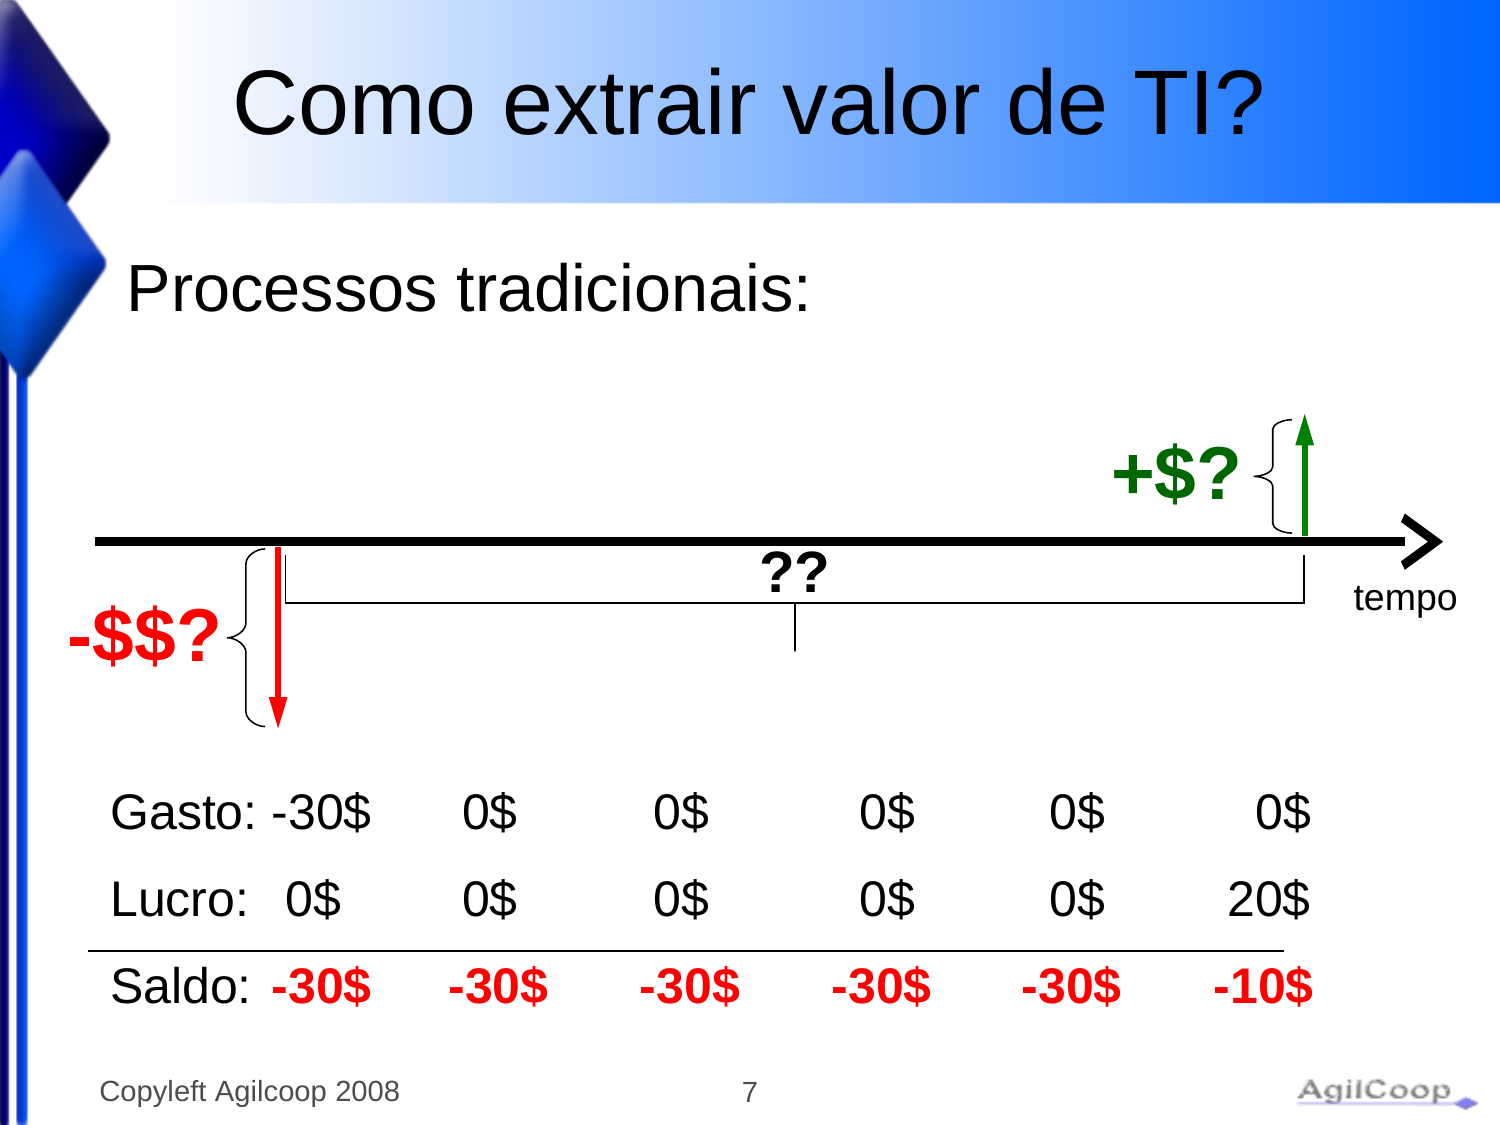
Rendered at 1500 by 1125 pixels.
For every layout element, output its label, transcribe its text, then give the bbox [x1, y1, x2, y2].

text_box Gasto: -30$ 0$ 0$ 0$ 0$ 0$ Lucro: 0$ 0$ 0$ 0$ 0$ 20$ Saldo: -30$ -30$ -30$ -30$ -30$ -10$ [95, 776, 1329, 1022]
text_box ?? [285, 554, 1305, 652]
list Processos tradicionais: [112, 243, 1425, 1006]
text_box -$$? [53, 585, 238, 685]
text_box tempo [1338, 568, 1473, 627]
picture [0, 0, 1500, 1125]
title Como extrair valor de TI? [75, 8, 1426, 197]
text_box +$? [1096, 423, 1258, 524]
